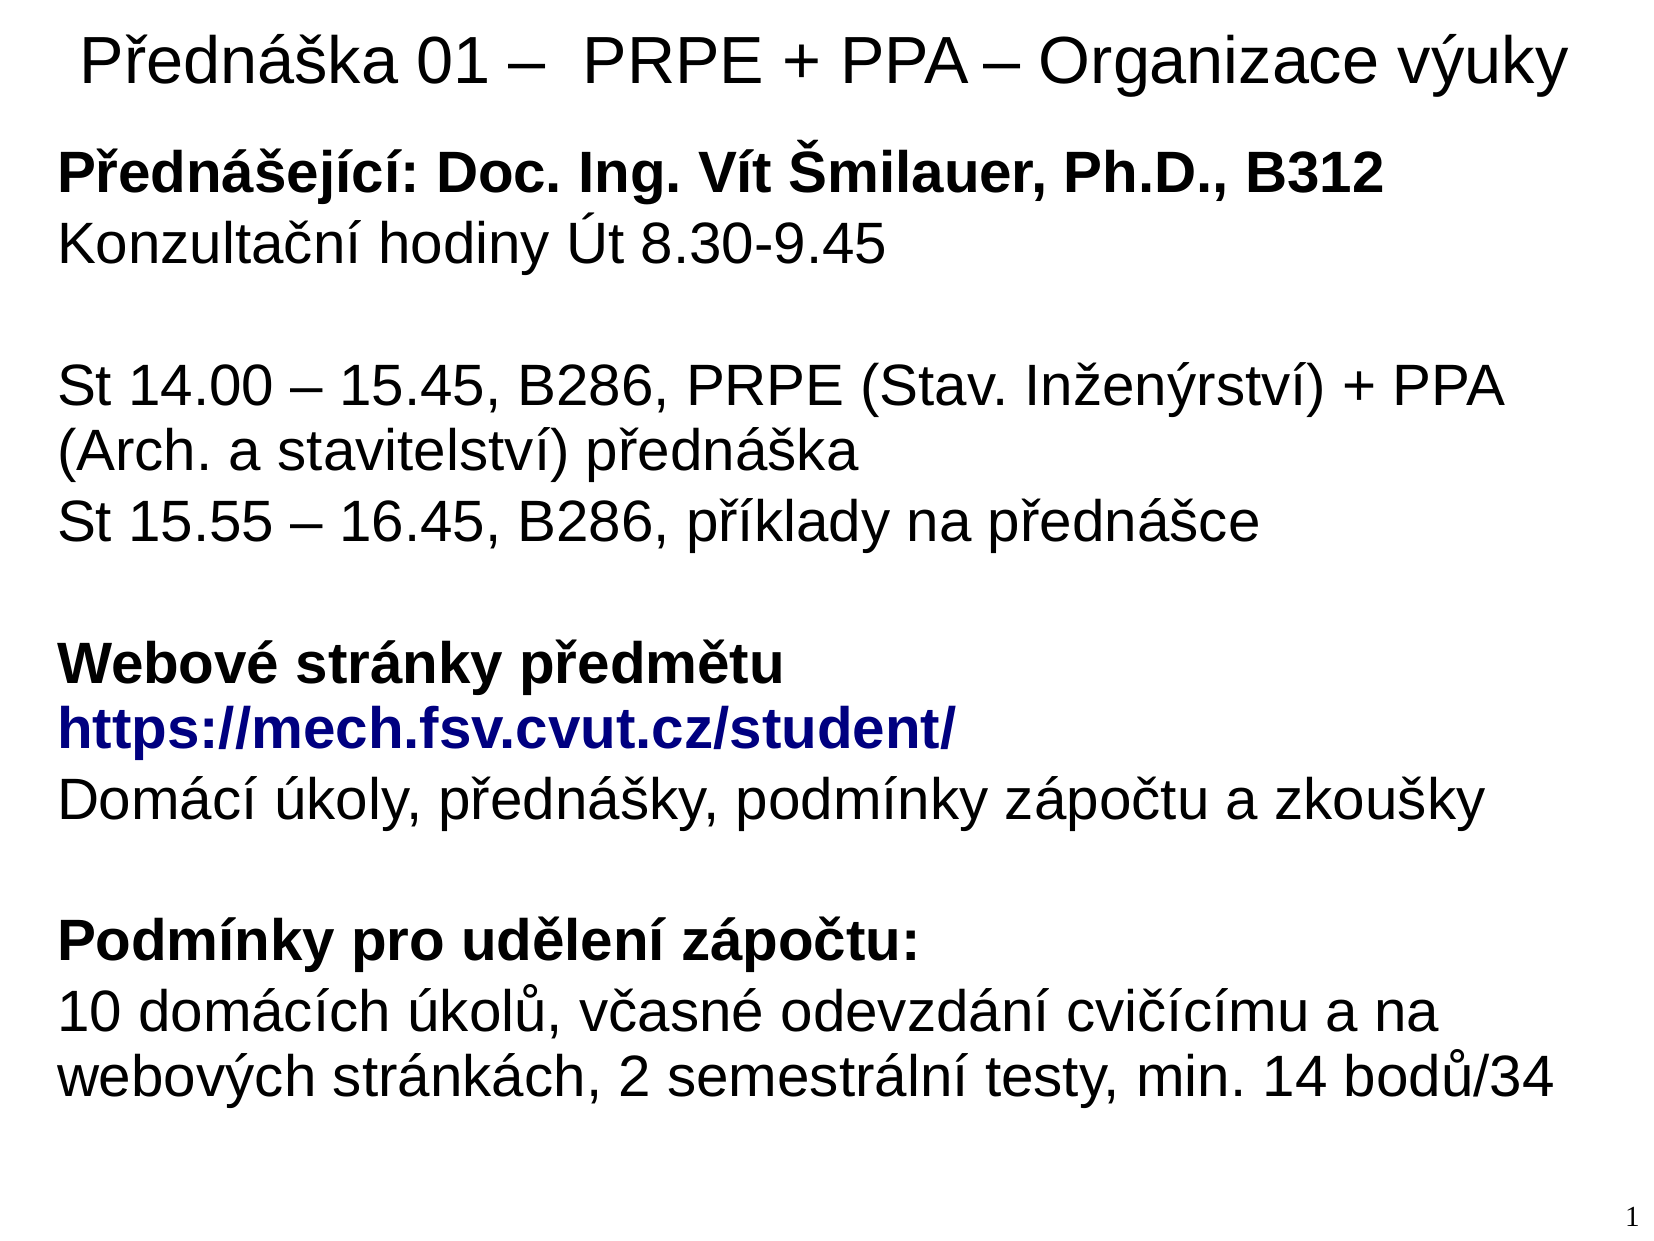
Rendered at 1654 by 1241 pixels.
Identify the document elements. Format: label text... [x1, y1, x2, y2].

title Přednáška 01 – PRPE + PPA – Organizace výuky [37, 8, 1613, 113]
list Přednášející: Doc. Ing. Vít Šmilauer, Ph.D., B312 Konzultační hodiny Út 8.30-9.45 St 14.00 – 15.45, B286, PRPE (Stav. Inženýrství) + PPA (Arch. a stavitelství) přednáška St 15.55 – 16.45, B286, příklady na přednášce Webové stránky předmětu https://mech.fsv.cvut.cz/student/ Domácí úkoly, přednášky, podmínky zápočtu a zkoušky Podmínky pro udělení zápočtu: 10 domácích úkolů, včasné odevzdání cvičícímu a na webových stránkách, 2 semestrální testy, min. 14 bodů/34 [57, 140, 1589, 1213]
